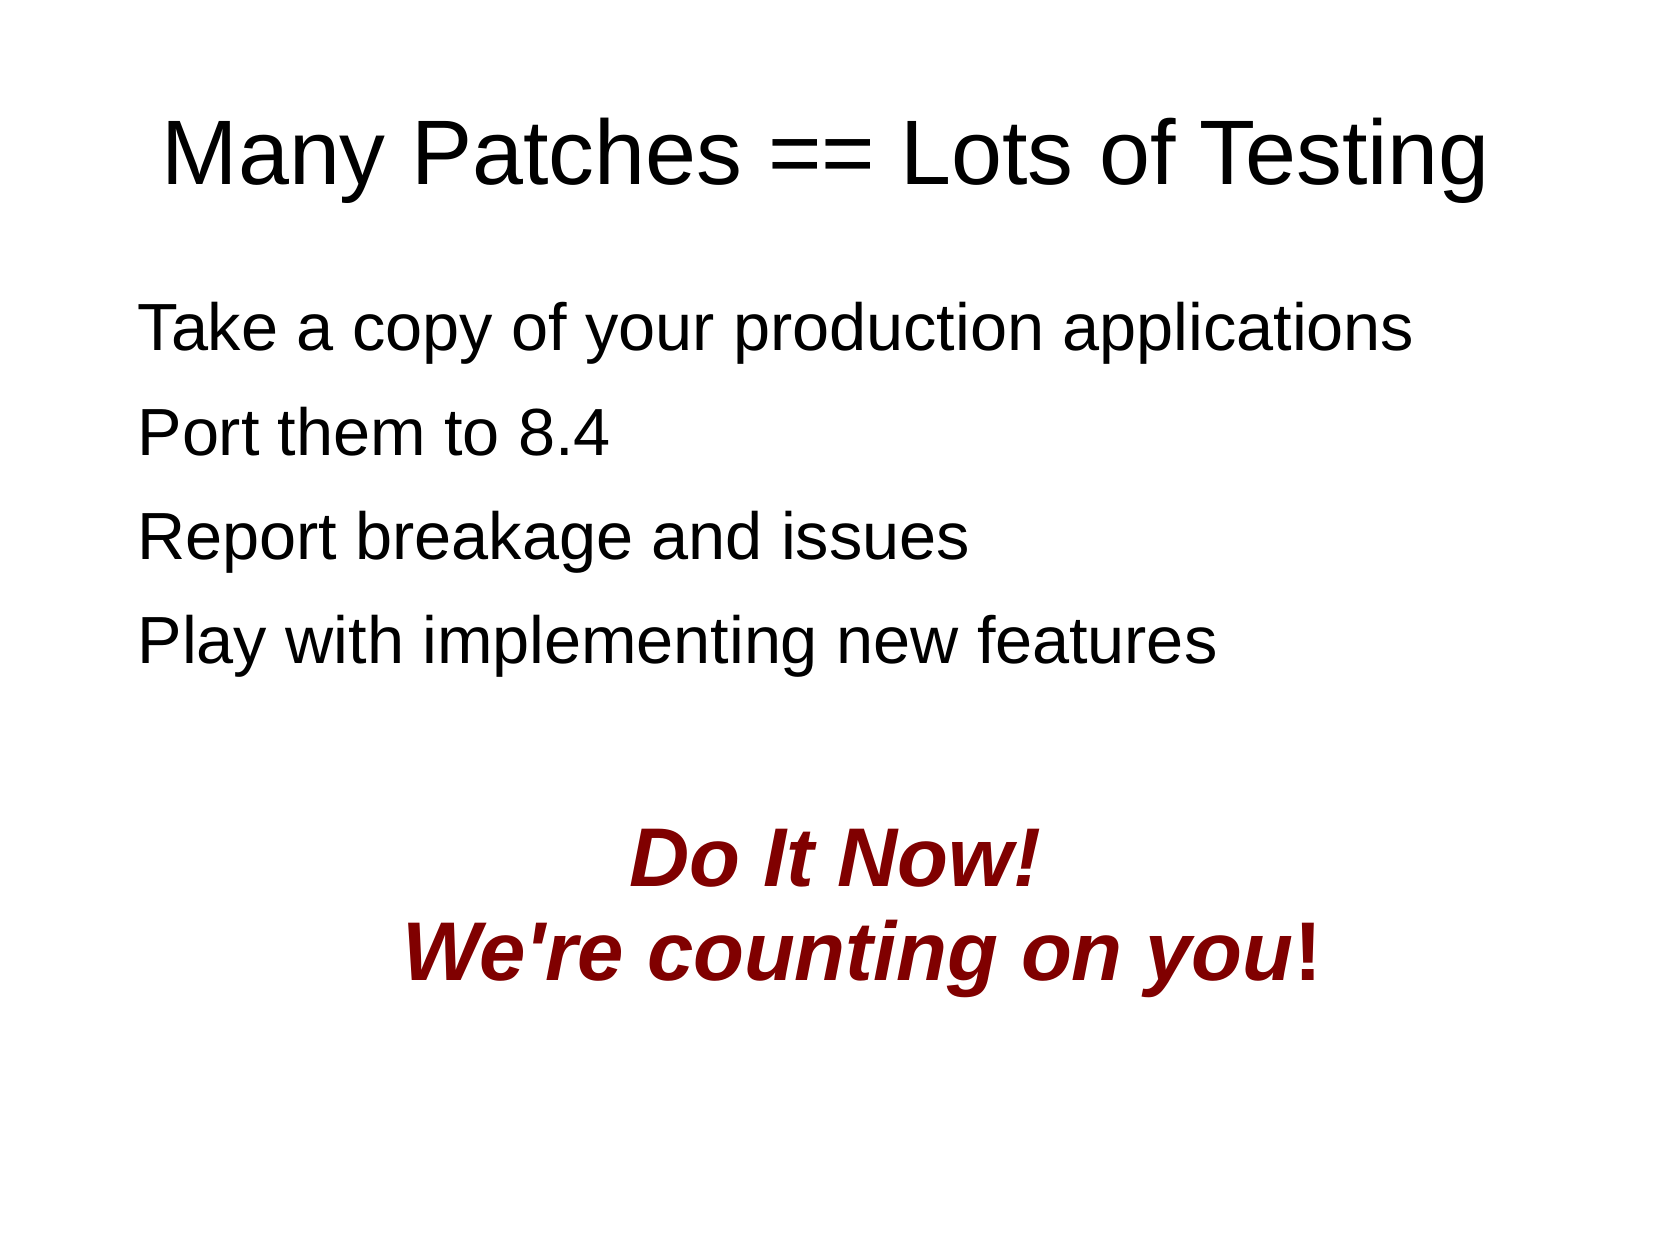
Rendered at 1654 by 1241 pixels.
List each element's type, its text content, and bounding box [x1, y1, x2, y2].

list Take a copy of your production applications Port them to 8.4 Report breakage and issues Play with implementing new features Do It Now! We're counting on you! [82, 290, 1571, 1094]
title Many Patches == Lots of Testing [82, 56, 1571, 250]
